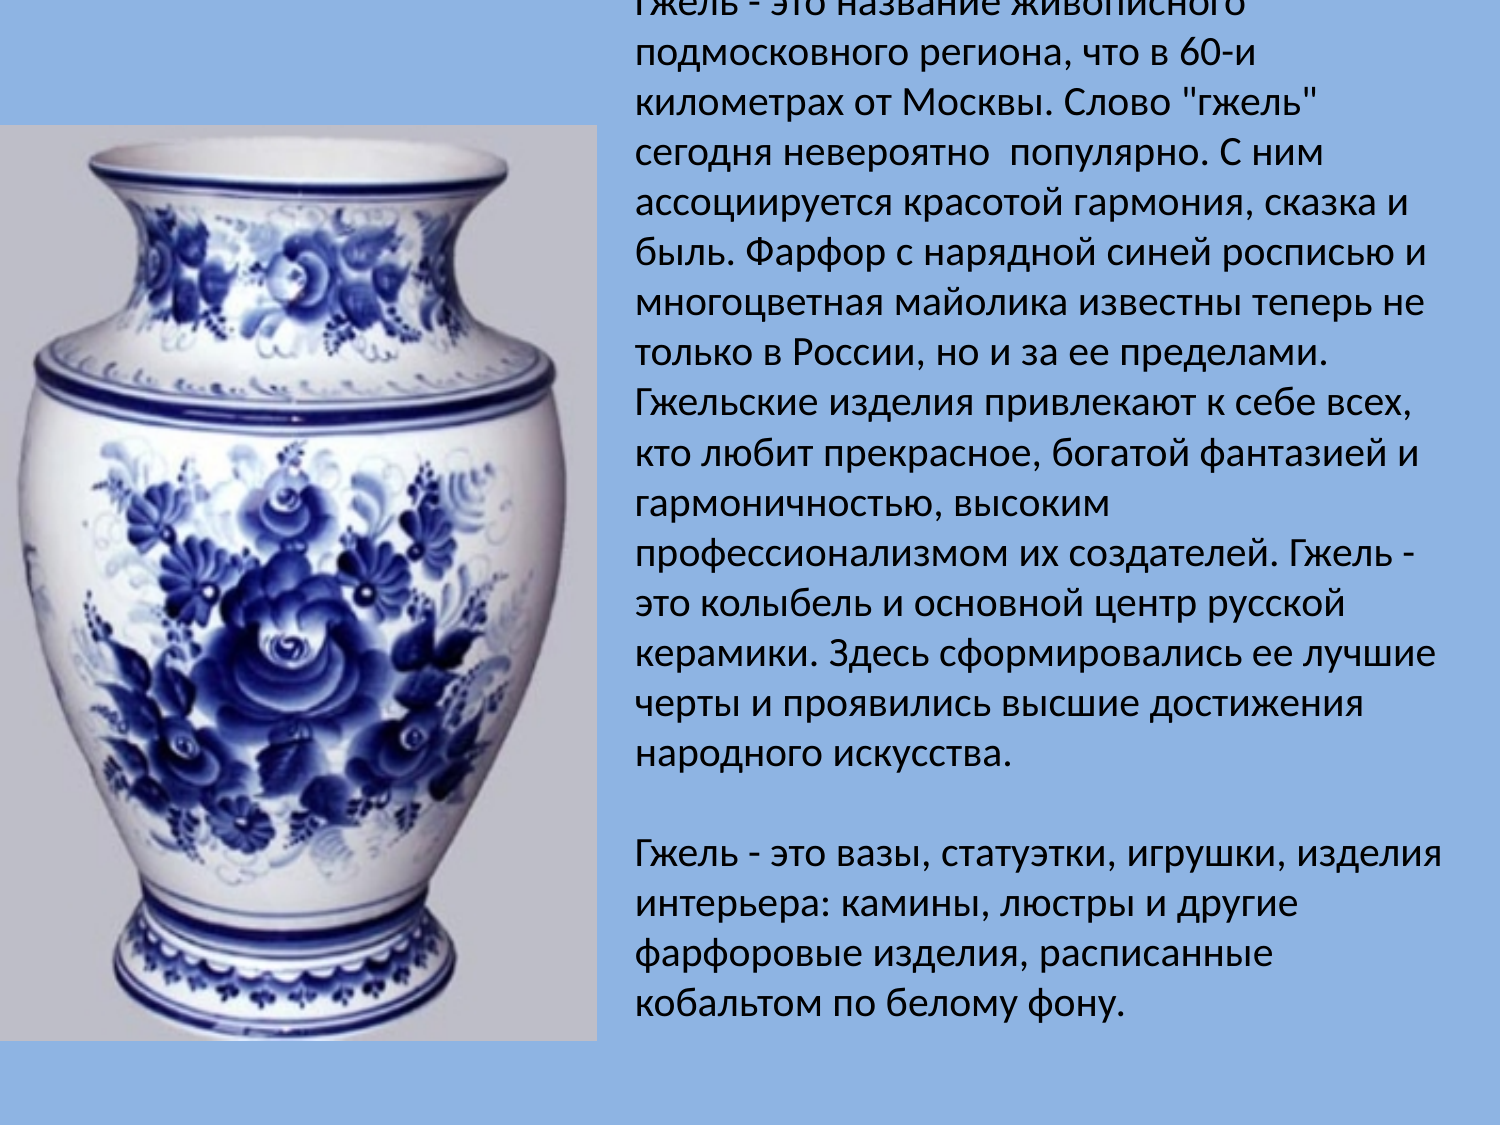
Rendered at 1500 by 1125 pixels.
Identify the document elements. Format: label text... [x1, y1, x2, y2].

text_box Гжель - это название живописного подмосковного региона, что в 60-и километрах от Москвы. Слово "гжель" сегодня невероятно популярно. С ним ассоциируется красотой гармония, сказка и быль. Фарфор с нарядной синей росписью и многоцветная майолика известны теперь не только в России, но и за ее пределами. Гжельские изделия привлекают к себе всех, кто любит прекрасное, богатой фантазией и гармоничностью, высоким профессионализмом их создателей. Гжель - это колыбель и основной центр русской керамики. Здесь сформировались ее лучшие черты и проявились высшие достижения народного искусства. Гжель - это вазы, статуэтки, игрушки, изделия интерьера: камины, люстры и другие фарфоровые изделия, расписанные кобальтом по белому фону. [620, 66, 1465, 1083]
picture [0, 125, 597, 1041]
